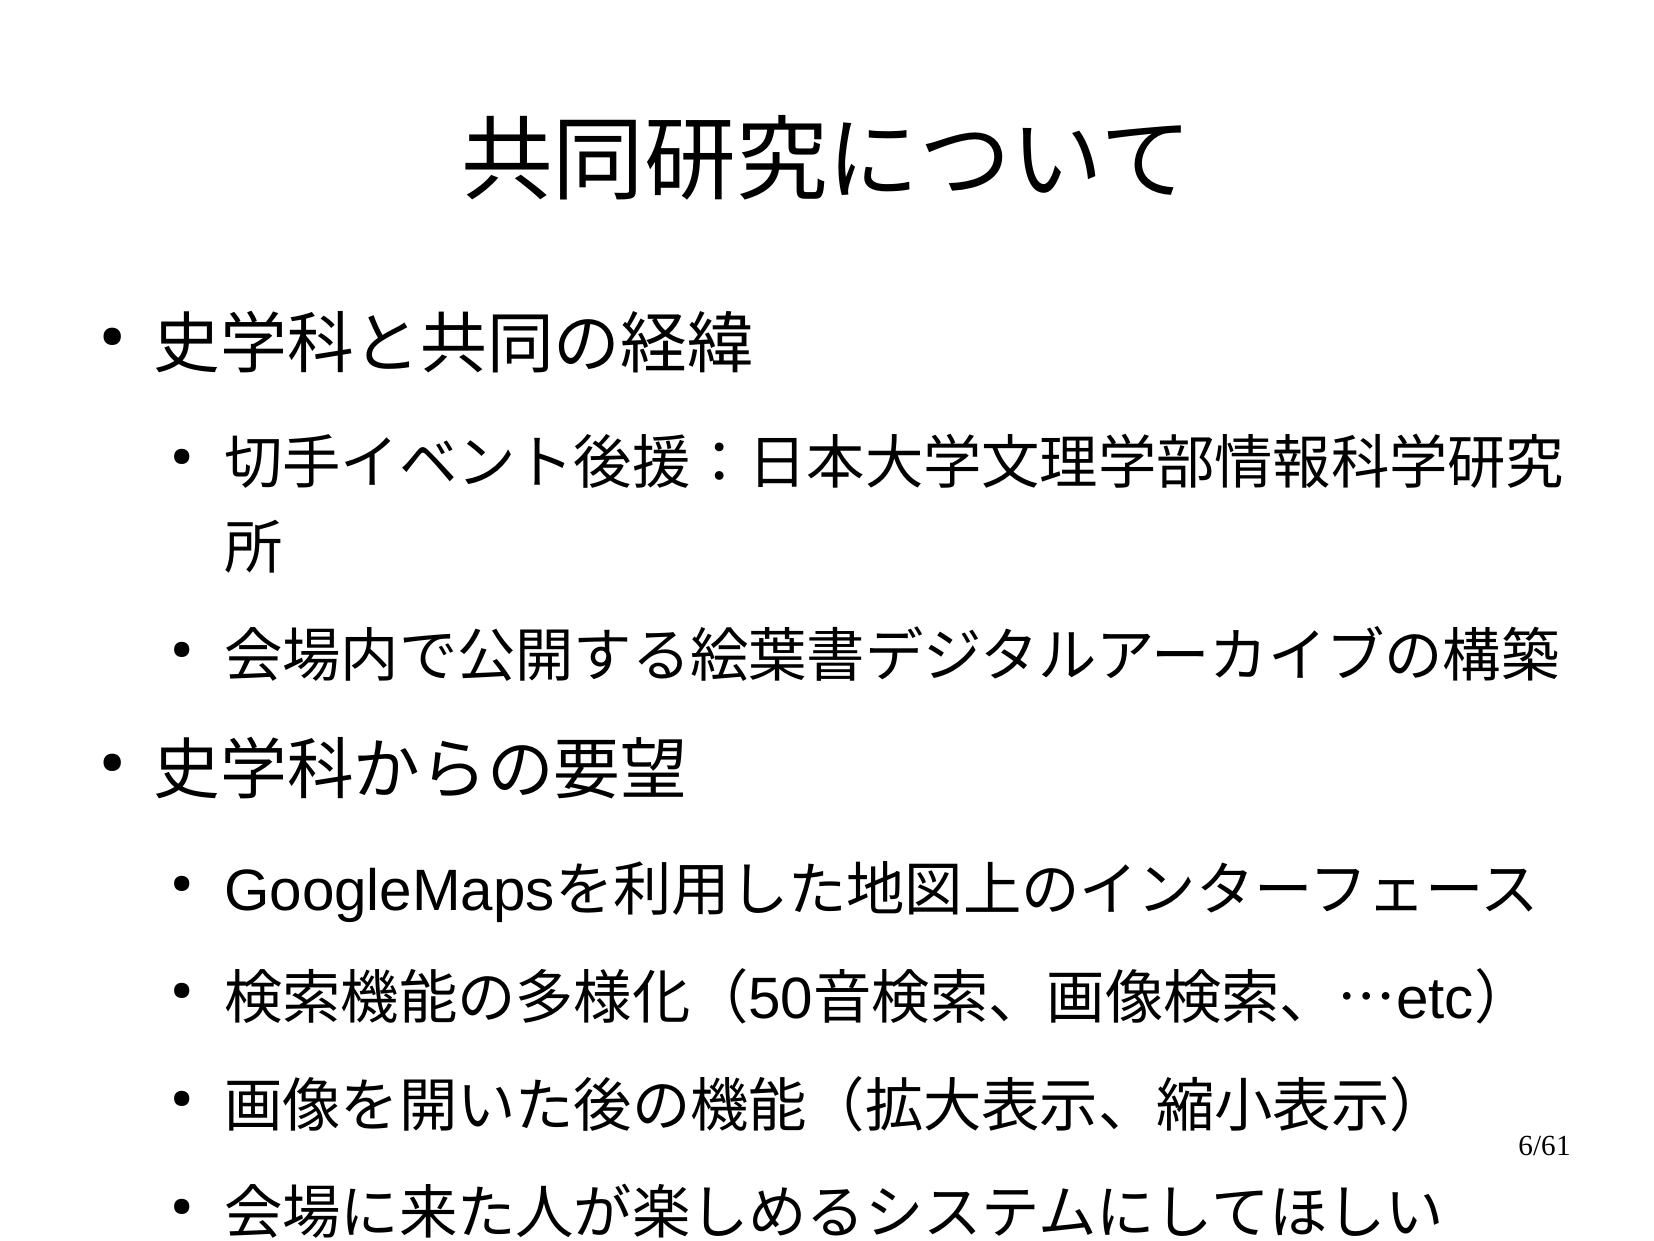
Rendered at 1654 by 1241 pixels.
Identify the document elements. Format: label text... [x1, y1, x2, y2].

list 史学科と共同の経緯 切手イベント後援：日本大学文理学部情報科学研究所 会場内で公開する絵葉書デジタルアーカイブの構築 史学科からの要望 GoogleMapsを利用した地図上のインターフェース 検索機能の多様化（50音検索、画像検索、…etc） 画像を開いた後の機能（拡大表示、縮小表示） 会場に来た人が楽しめるシステムにしてほしい 将来的にはweb上での公開 [82, 290, 1571, 1094]
title 共同研究について [82, 56, 1571, 250]
